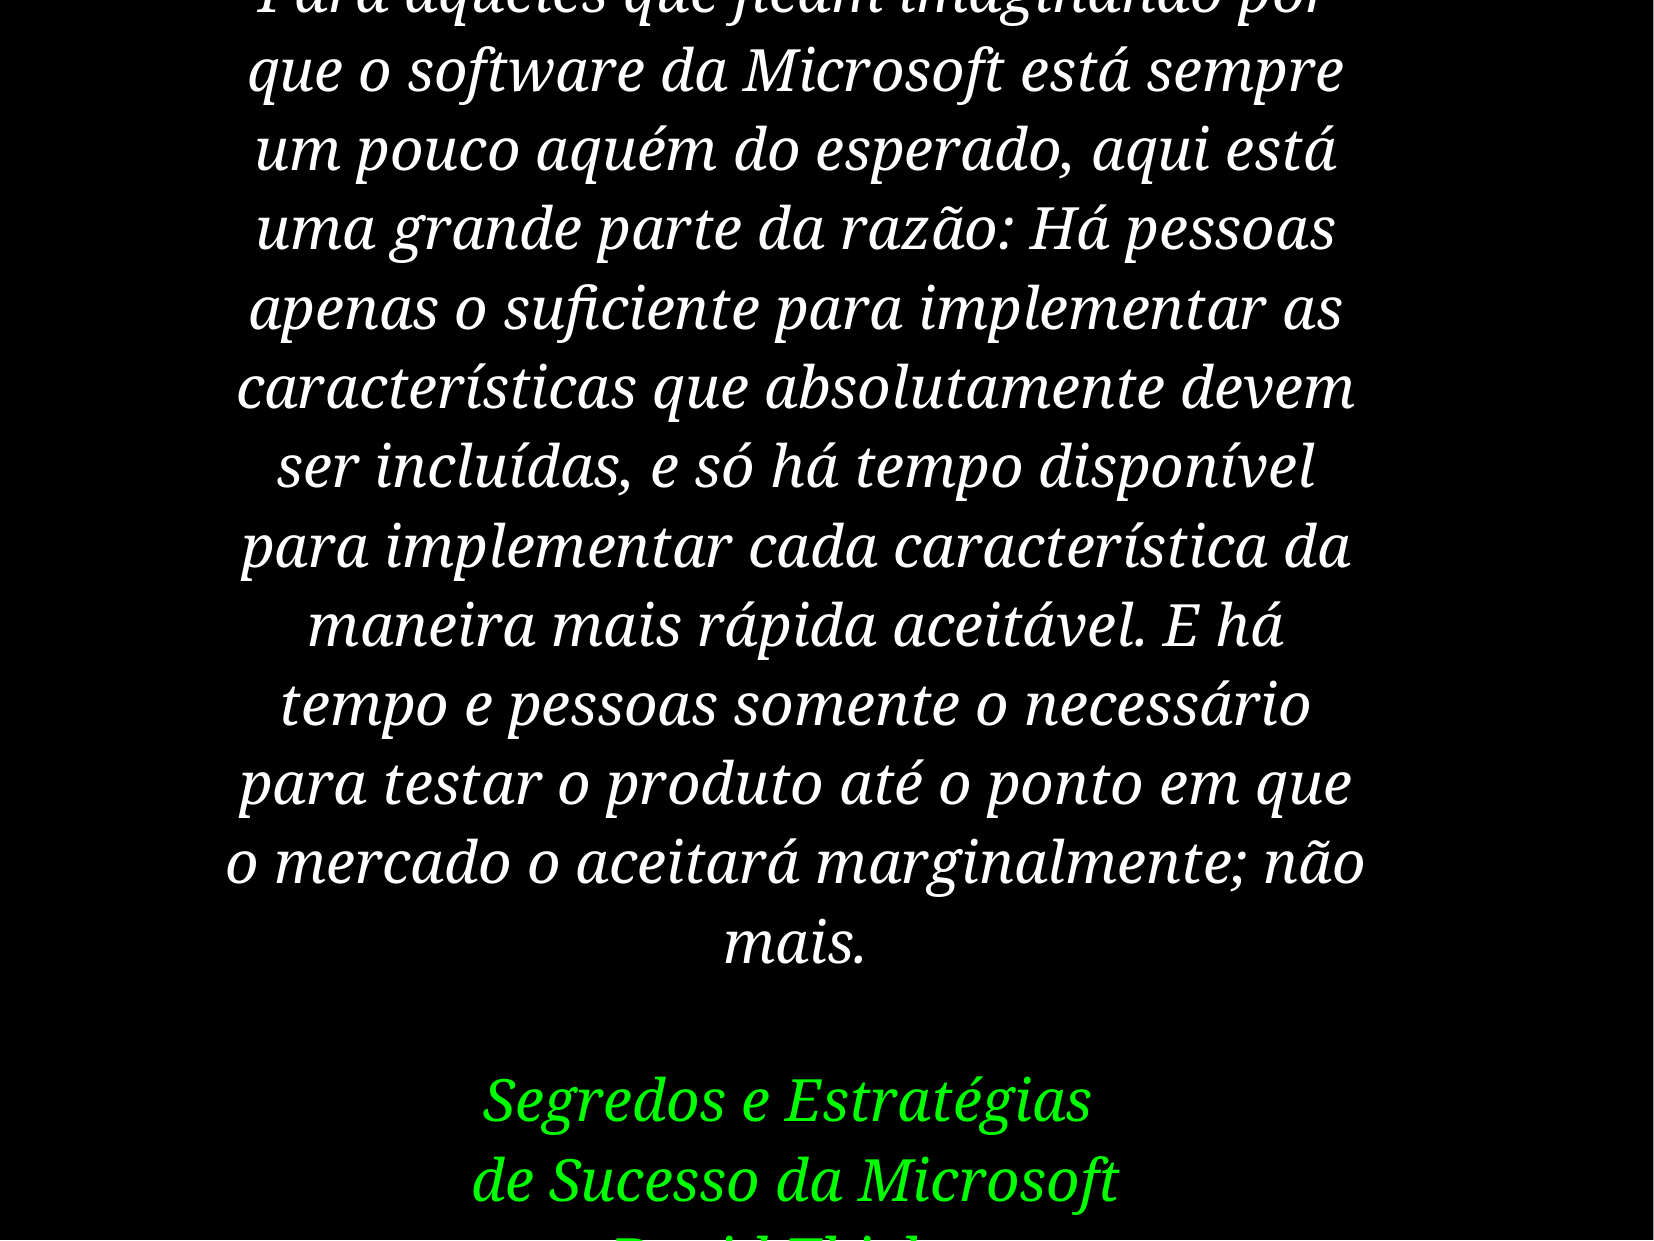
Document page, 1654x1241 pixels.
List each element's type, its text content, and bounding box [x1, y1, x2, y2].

title Para aqueles que ficam imaginando por que o software da Microsoft está sempre um pouco aquém do esperado, aqui está uma grande parte da razão: Há pessoas apenas o suficiente para implementar as características que absolutamente devem ser incluídas, e só há tempo disponível para implementar cada característica da maneira mais rápida aceitável. E há tempo e pessoas somente o necessário para testar o produto até o ponto em que o mercado o aceitará marginalmente; não mais. Segredos e Estratégias de Sucesso da Microsoft David Thielen [225, 42, 1367, 1206]
